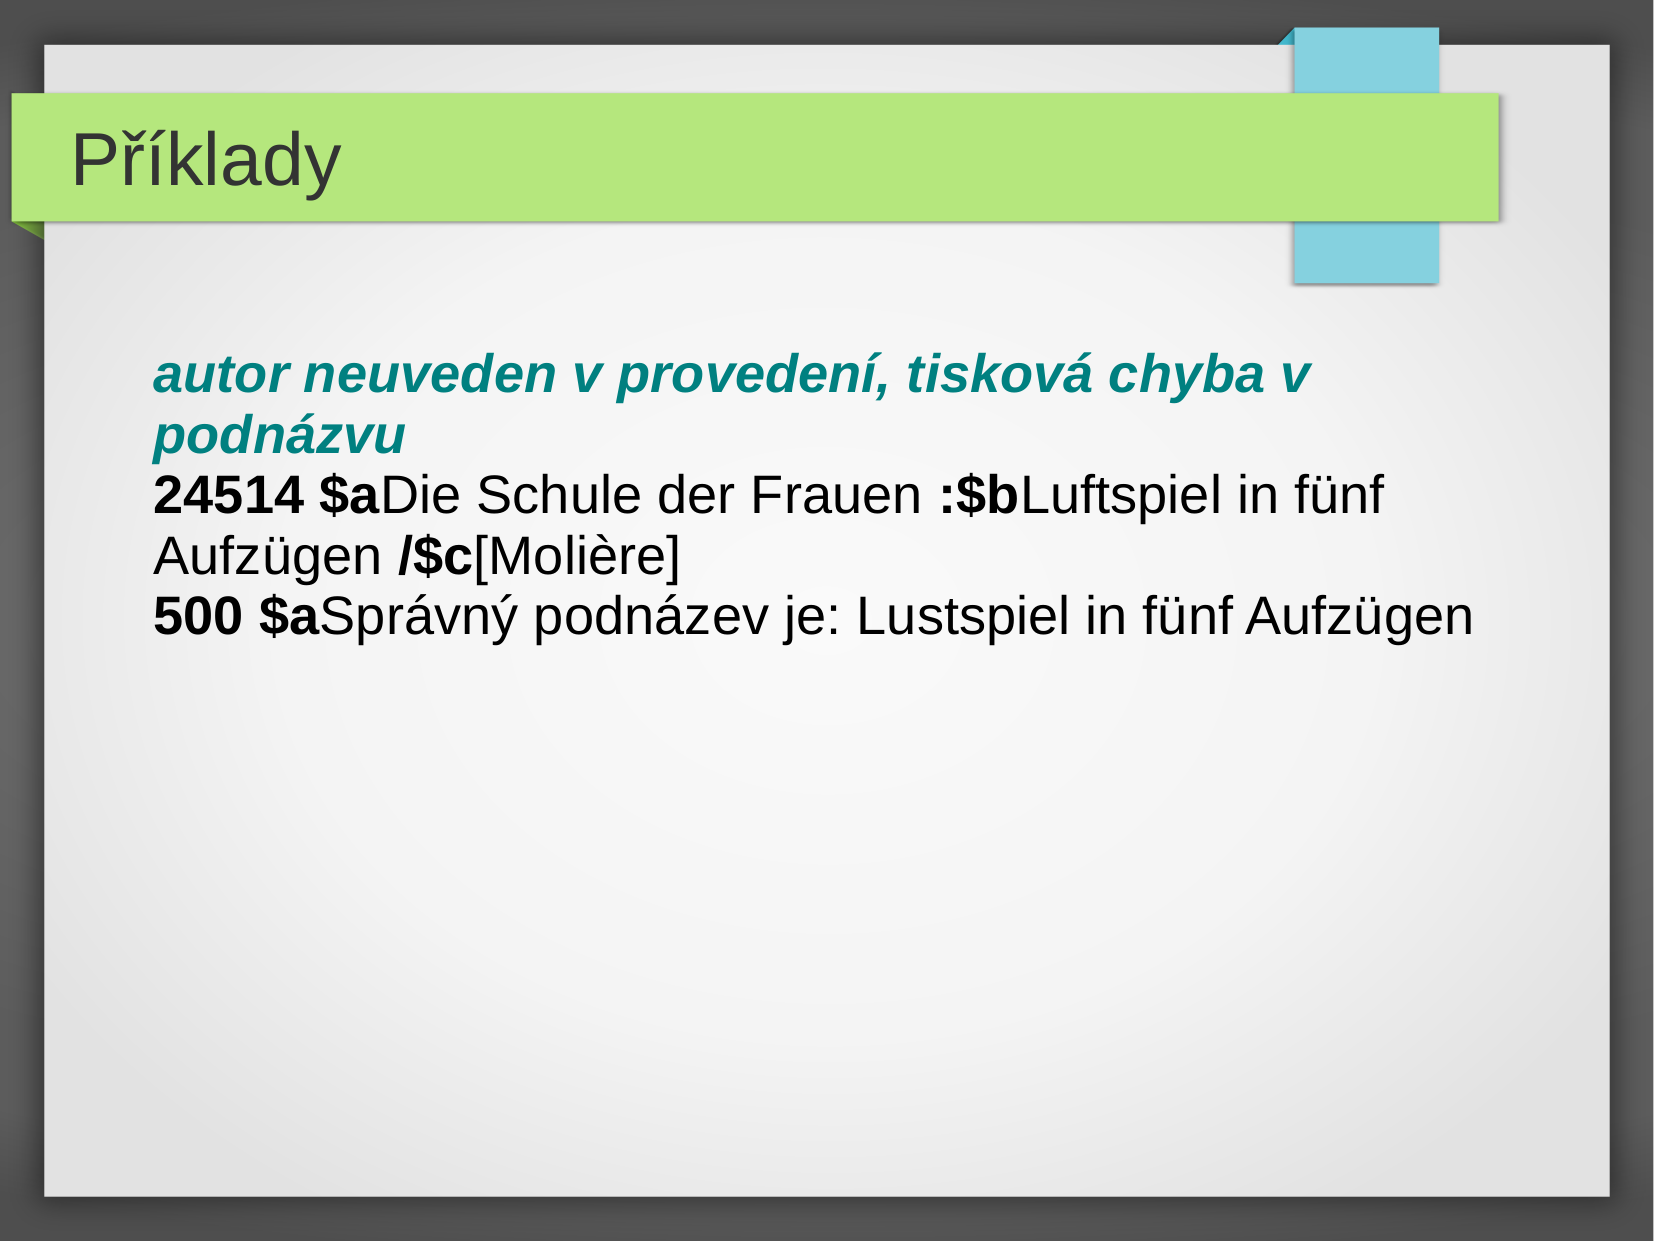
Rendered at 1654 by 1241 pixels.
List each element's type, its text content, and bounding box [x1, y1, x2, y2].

list autor neuveden v provedení, tisková chyba v podnázvu 24514 $aDie Schule der Frauen :$bLuftspiel in fünf Aufzügen /$c[Molière] 500 $aSprávný podnázev je: Lustspiel in fünf Aufzügen [82, 343, 1538, 1063]
title Příklady [70, 106, 1229, 213]
picture [0, 0, 1654, 1241]
